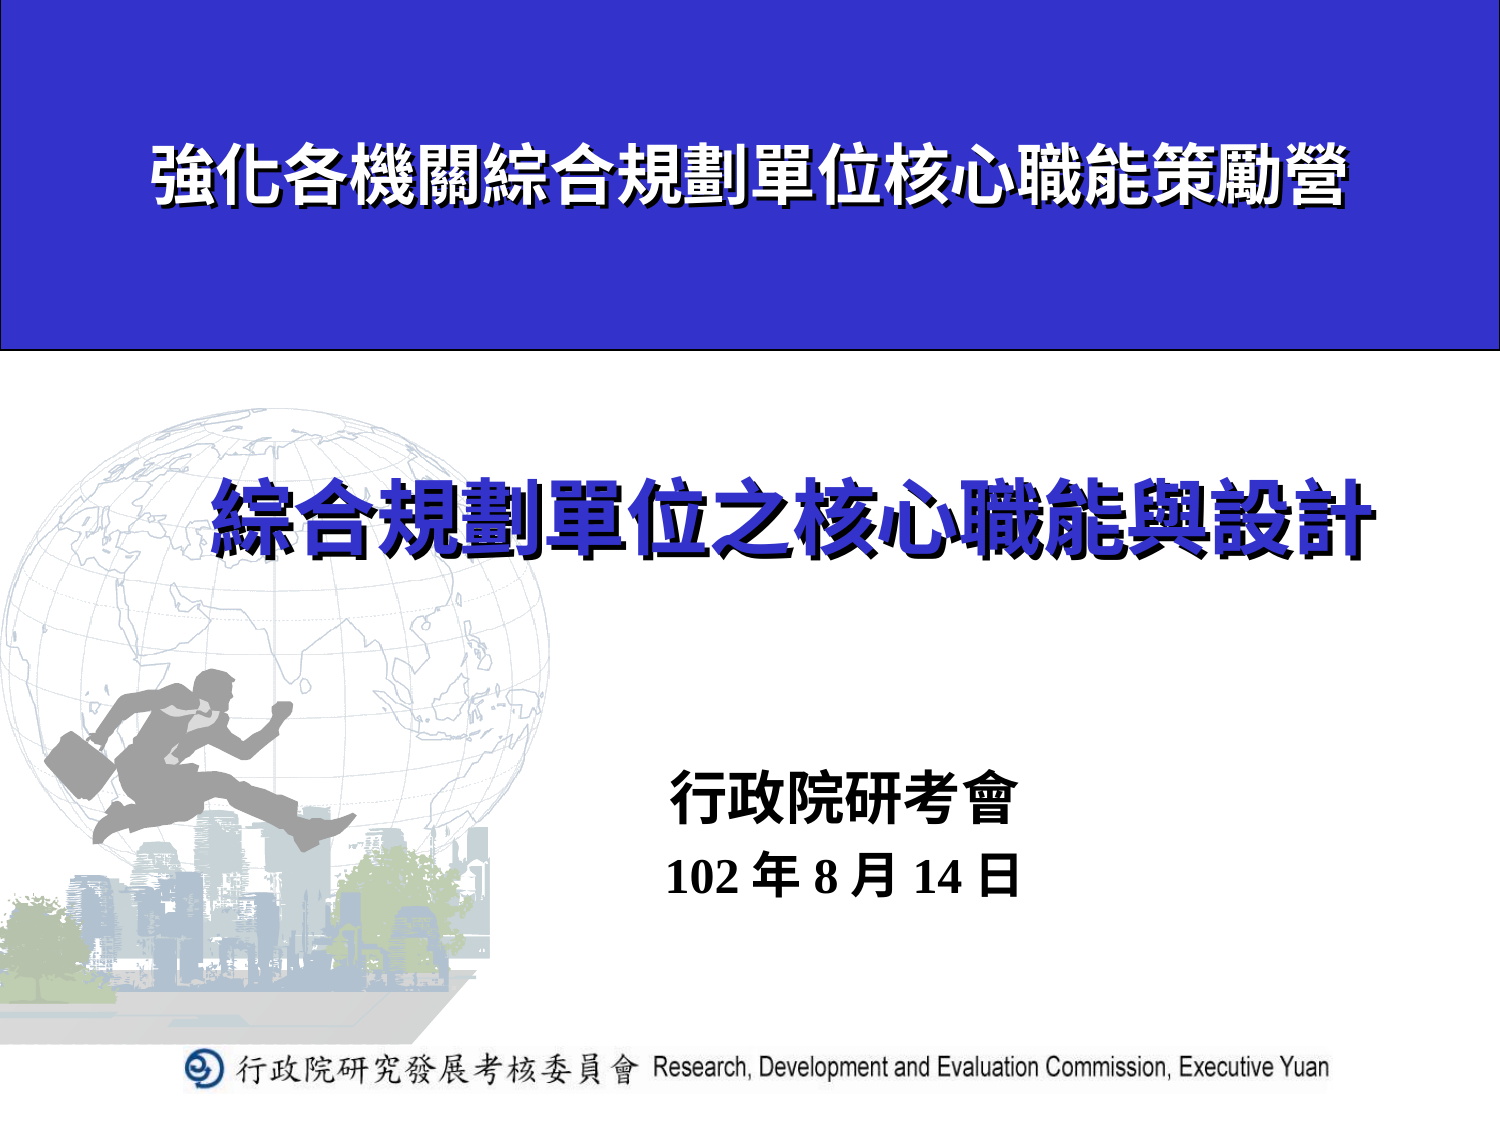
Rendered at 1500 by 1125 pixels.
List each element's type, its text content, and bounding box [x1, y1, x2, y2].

picture [0, 408, 550, 1045]
text_box 行政院研考會 102年8月14日 [454, 739, 1235, 977]
text_box 綜合規劃單位之核心職能與設計 [195, 433, 1411, 610]
text_box 強化各機關綜合規劃單位核心職能策勵營 [0, 0, 1500, 350]
